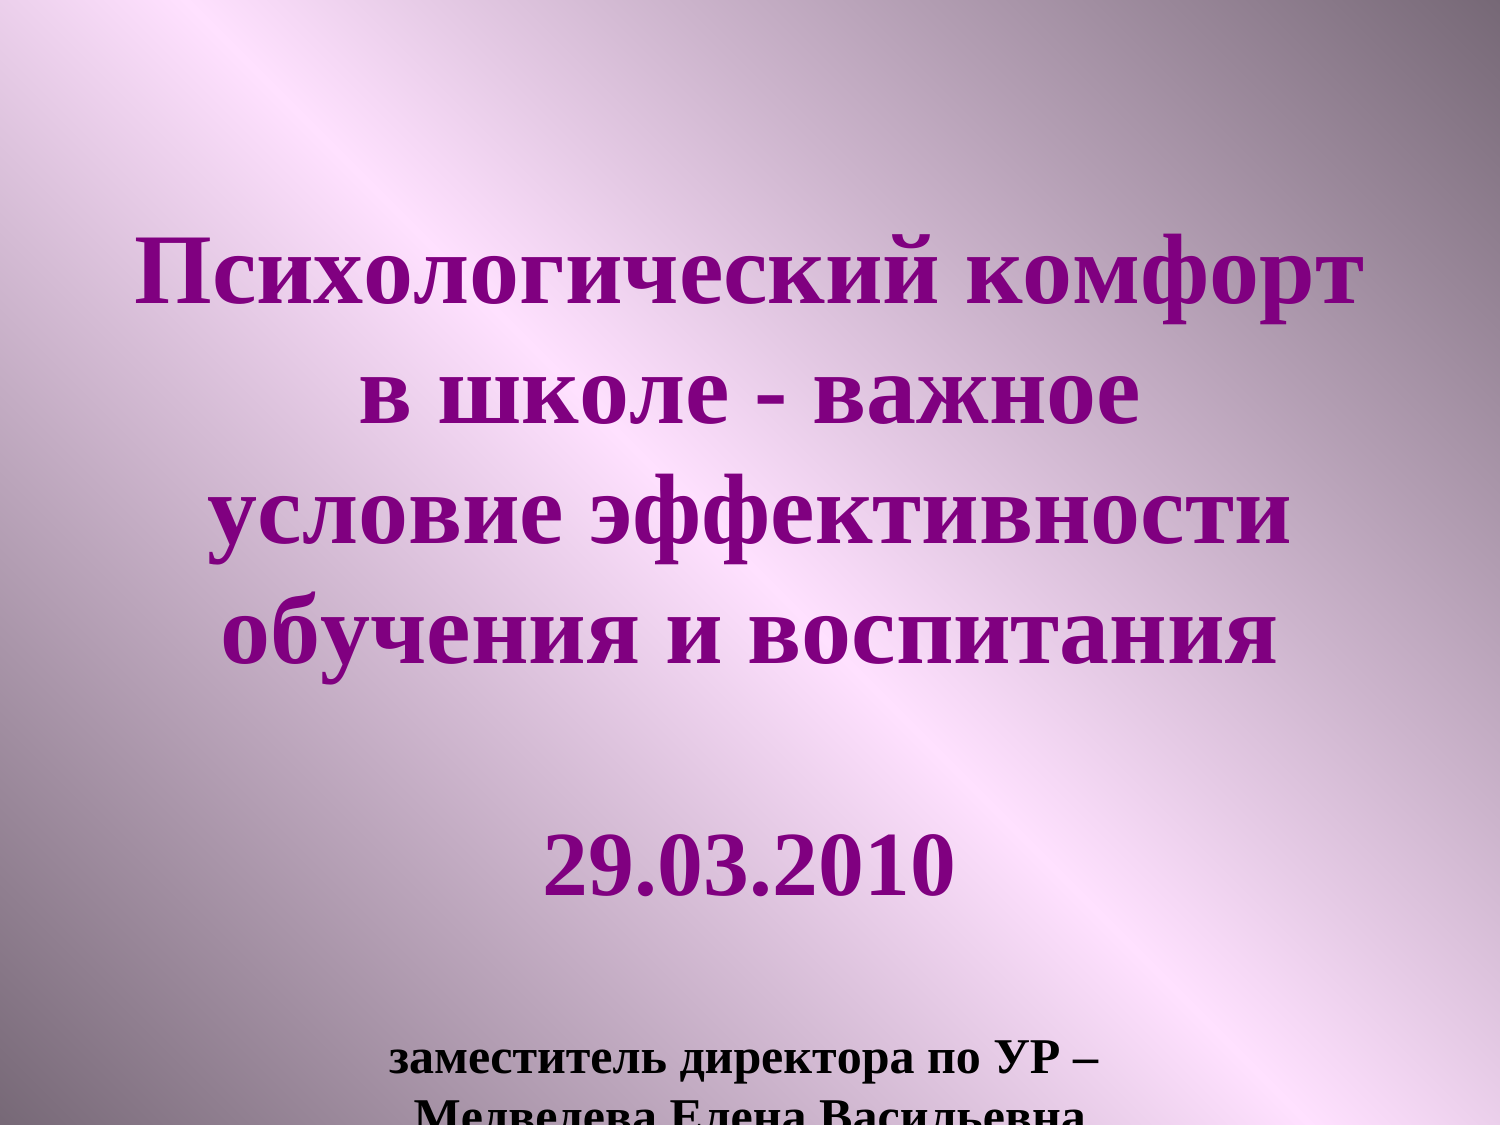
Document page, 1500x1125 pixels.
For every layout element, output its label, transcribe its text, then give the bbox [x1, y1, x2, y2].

title Психологический комфорт в школе - важное условие эффективности обучения и воспитания 29.03.2010 заместитель директора по УР – Медведева Елена Васильевна [112, 196, 1388, 811]
